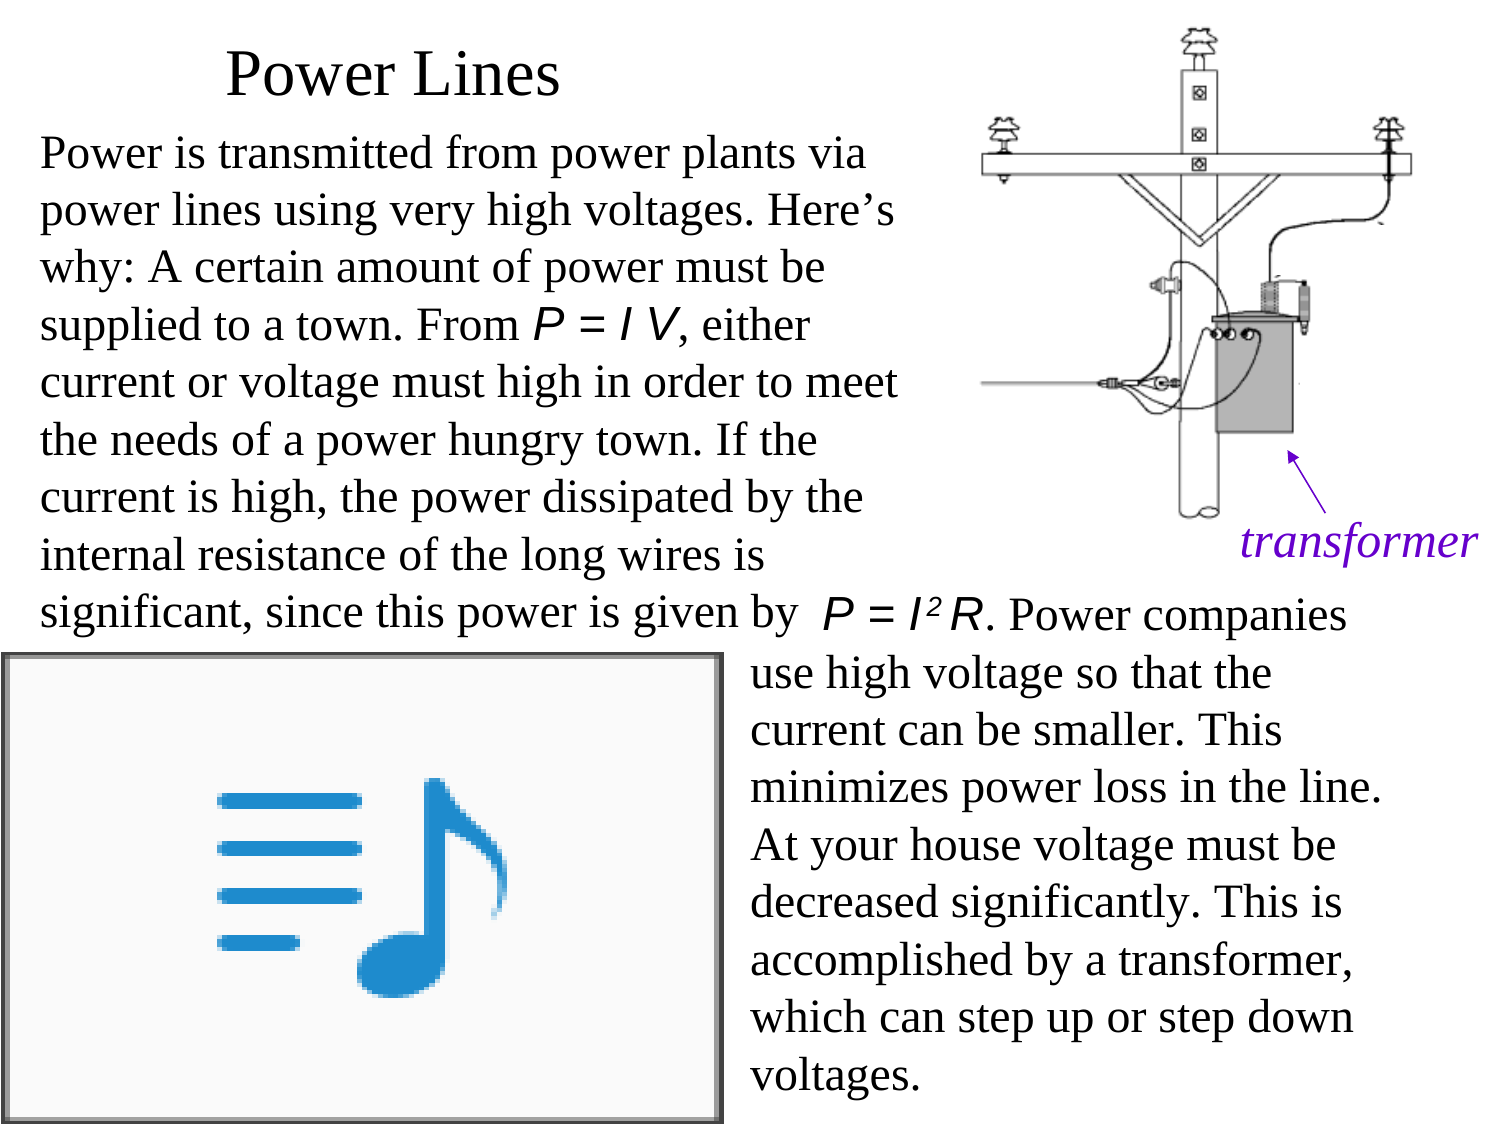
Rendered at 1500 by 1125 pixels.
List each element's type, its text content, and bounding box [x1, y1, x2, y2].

text_box P = I 2 R. Power companies use high voltage so that the current can be smaller. This minimizes power loss in the line. At your house voltage must be decreased significantly. This is accomplished by a transformer, which can step up or step down voltages. [735, 575, 1411, 1108]
text_box transformer [1224, 499, 1500, 576]
picture [962, 0, 1500, 536]
title Power Lines [112, 21, 675, 112]
text_box [1274, 224, 1500, 413]
text_box [0, 651, 726, 1125]
text_box Power is transmitted from power plants via power lines using very high voltages. Here’s why: A certain amount of power must be supplied to a town. From P = I V, either current or voltage must high in order to meet the needs of a power hungry town. If the current is high, the power dissipated by the internal resistance of the long wires is significant, since this power is given by [24, 112, 926, 646]
